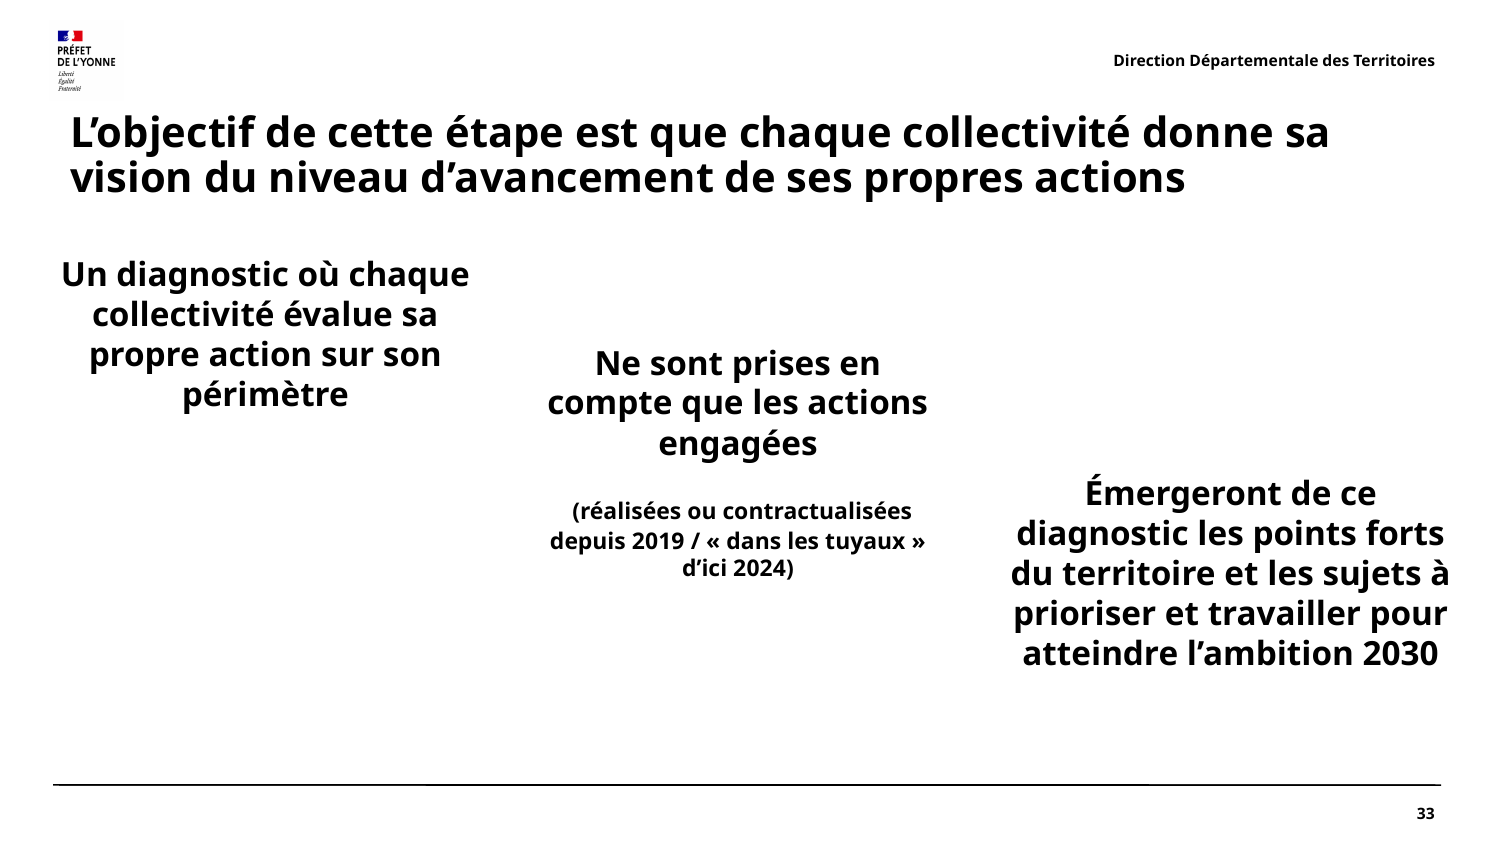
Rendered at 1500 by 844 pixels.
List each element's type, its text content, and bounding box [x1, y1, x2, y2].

picture [49, 20, 124, 101]
list Émergeront de ce diagnostic les points forts du territoire et les sujets à prioriser et travailler pour atteindre l’ambition 2030 [1004, 472, 1458, 709]
list Un diagnostic où chaque collectivité évalue sa propre action sur son périmètre [59, 253, 473, 532]
list Ne sont prises en compte que les actions engagées (réalisées ou contractualisées depuis 2019 / « dans les tuyaux » d’ici 2024) [531, 341, 945, 679]
title L’objectif de cette étape est que chaque collectivité donne sa vision du niveau d’avancement de ses propres actions [53, 112, 1435, 201]
